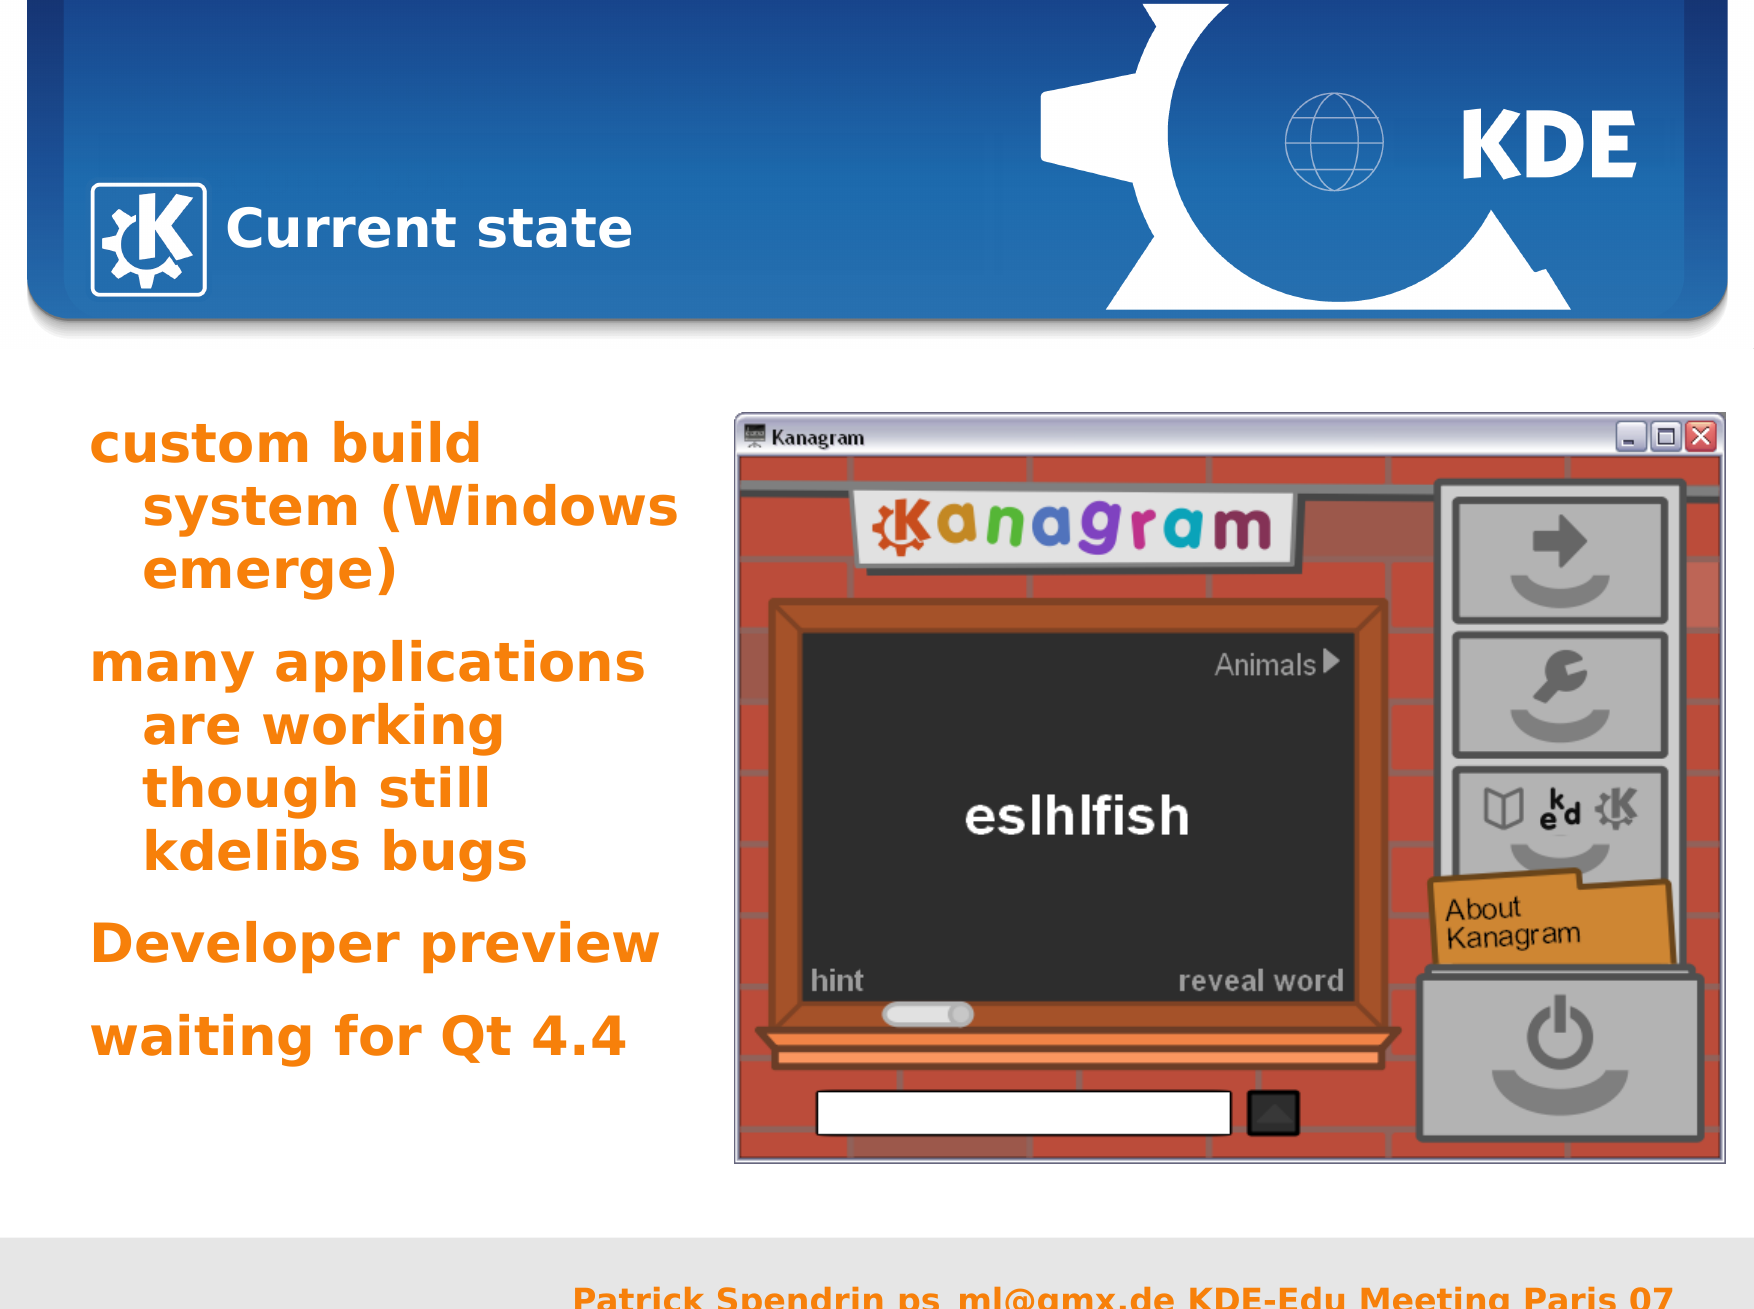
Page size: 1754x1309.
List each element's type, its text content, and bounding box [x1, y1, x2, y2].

title Current state [225, 194, 1126, 264]
list custom build system (Windows emerge) many applications are working though still kdelibs bugs Developer preview waiting for Qt 4.4 [71, 412, 713, 1149]
picture [734, 412, 1726, 1164]
picture [0, 0, 1754, 349]
